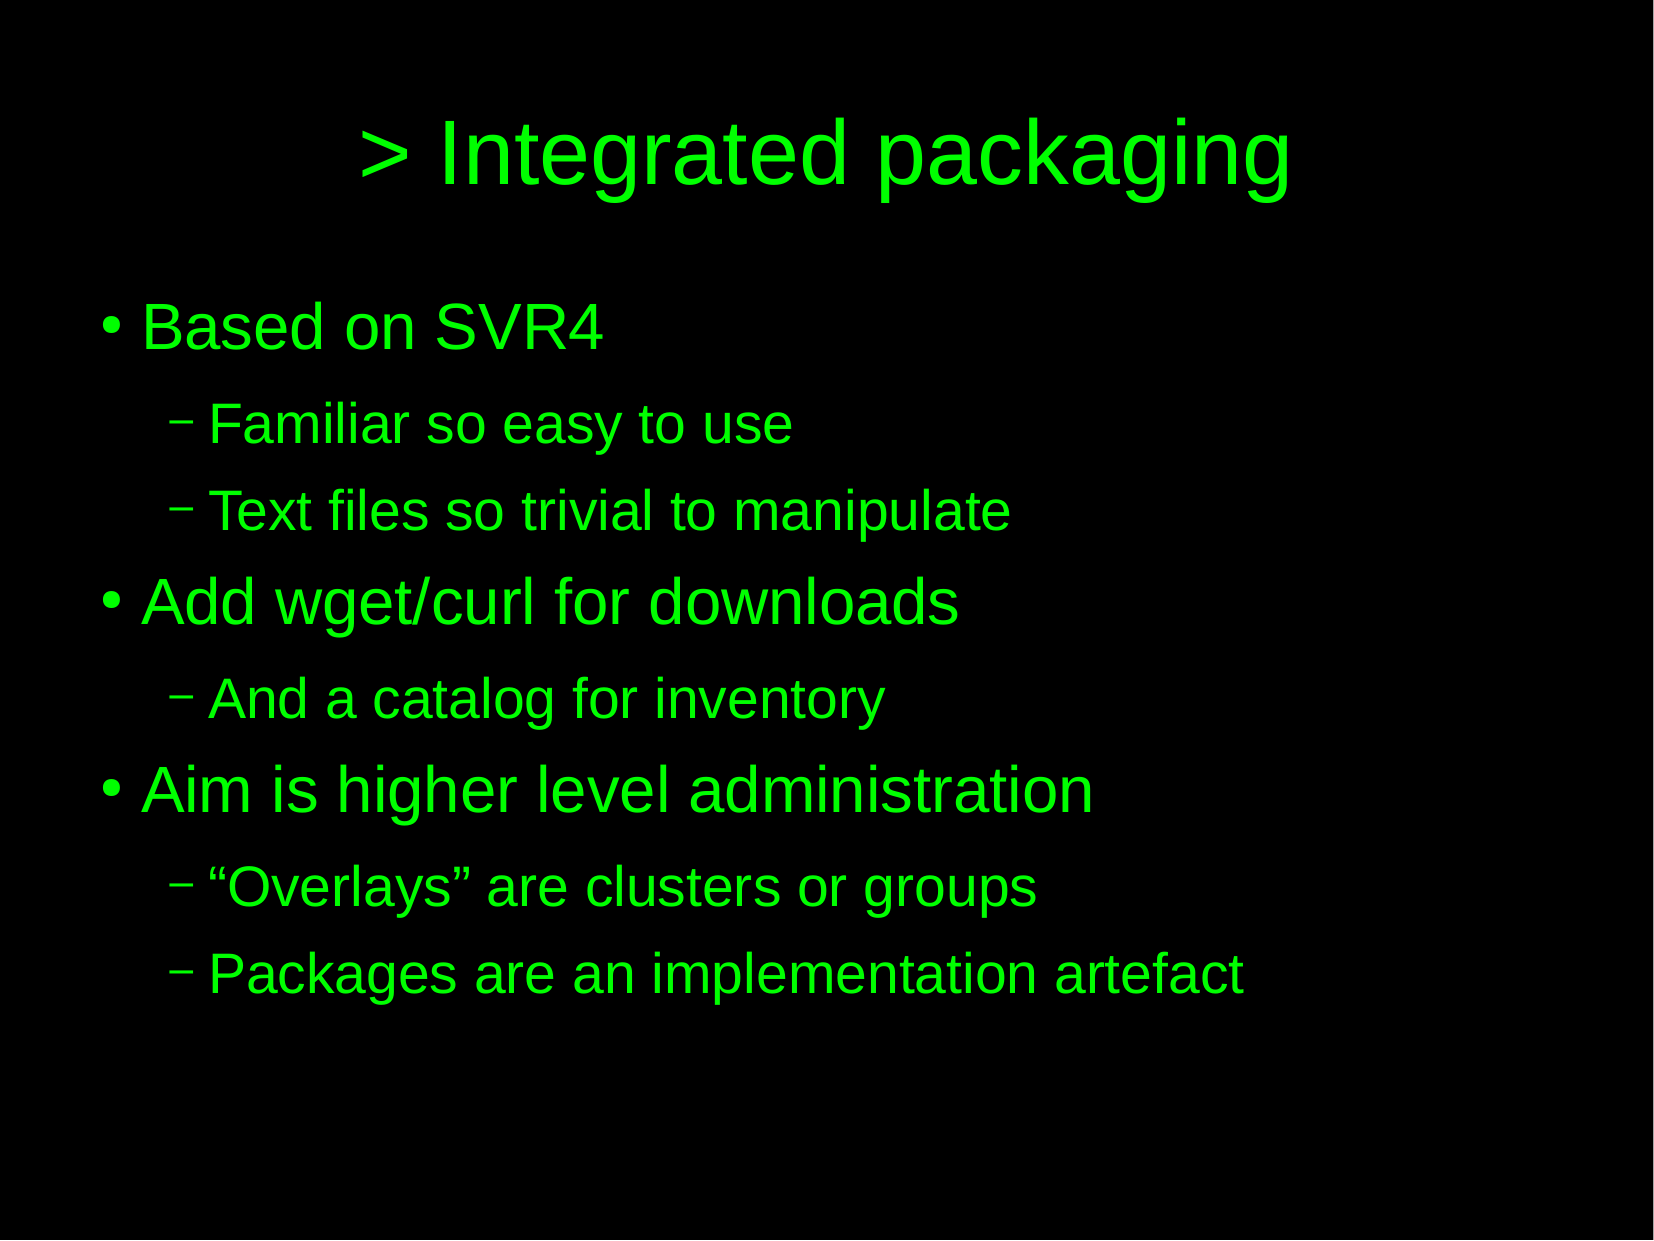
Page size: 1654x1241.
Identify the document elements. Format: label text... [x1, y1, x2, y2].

list Based on SVR4 Familiar so easy to use Text files so trivial to manipulate Add wget/curl for downloads And a catalog for inventory Aim is higher level administration “Overlays” are clusters or groups Packages are an implementation artefact [82, 290, 1571, 1010]
title > Integrated packaging [82, 49, 1571, 257]
